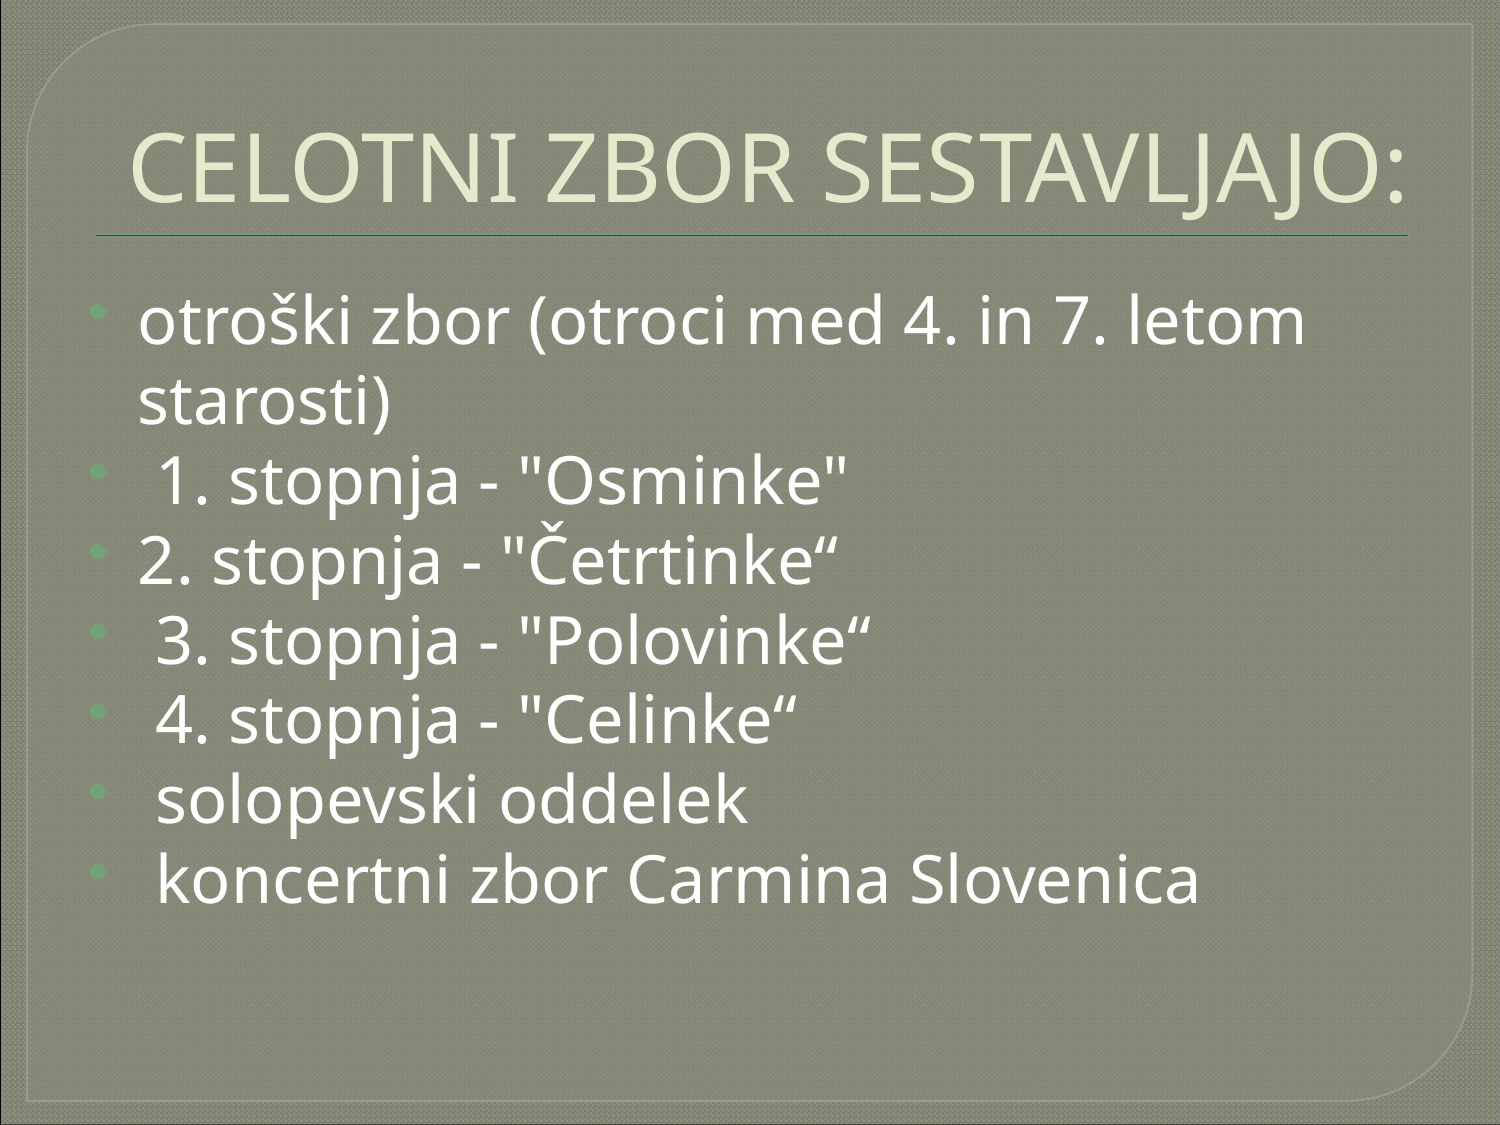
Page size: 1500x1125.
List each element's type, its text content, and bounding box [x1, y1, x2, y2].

picture [0, 0, 1500, 1125]
title CELOTNI ZBOR SESTAVLJAJO: [75, 41, 1425, 230]
list otroški zbor (otroci med 4. in 7. letom starosti) 1. stopnja - "Osminke" 2. stopnja - "Četrtinke“ 3. stopnja - "Polovinke“ 4. stopnja - "Celinke“ solopevski oddelek koncertni zbor Carmina Slovenica [75, 270, 1425, 1013]
